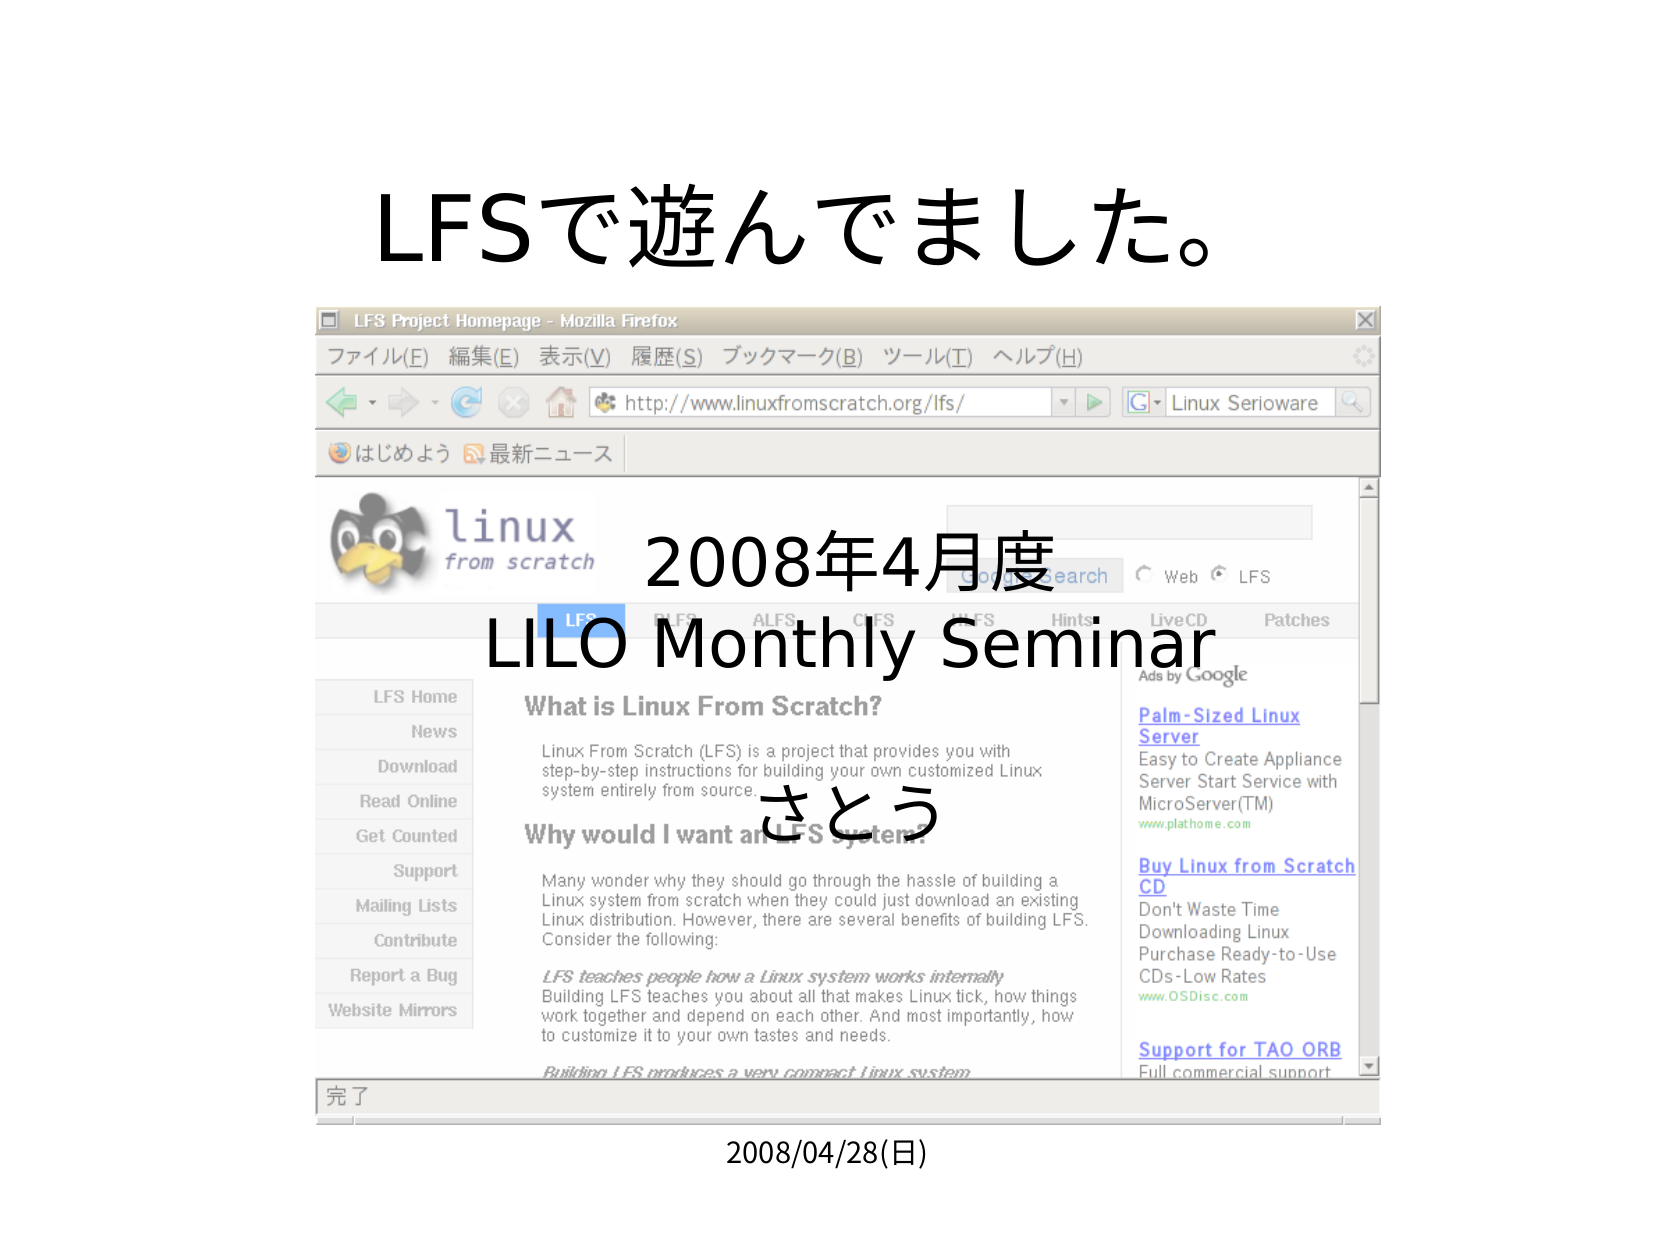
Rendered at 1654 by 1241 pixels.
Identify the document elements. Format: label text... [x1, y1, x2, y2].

title LFSで遊んでました。 [76, 118, 1565, 326]
subtitle 2008年4月度 LILO Monthly Seminar さとう [88, 274, 1577, 1093]
picture [315, 1093, 1381, 1125]
